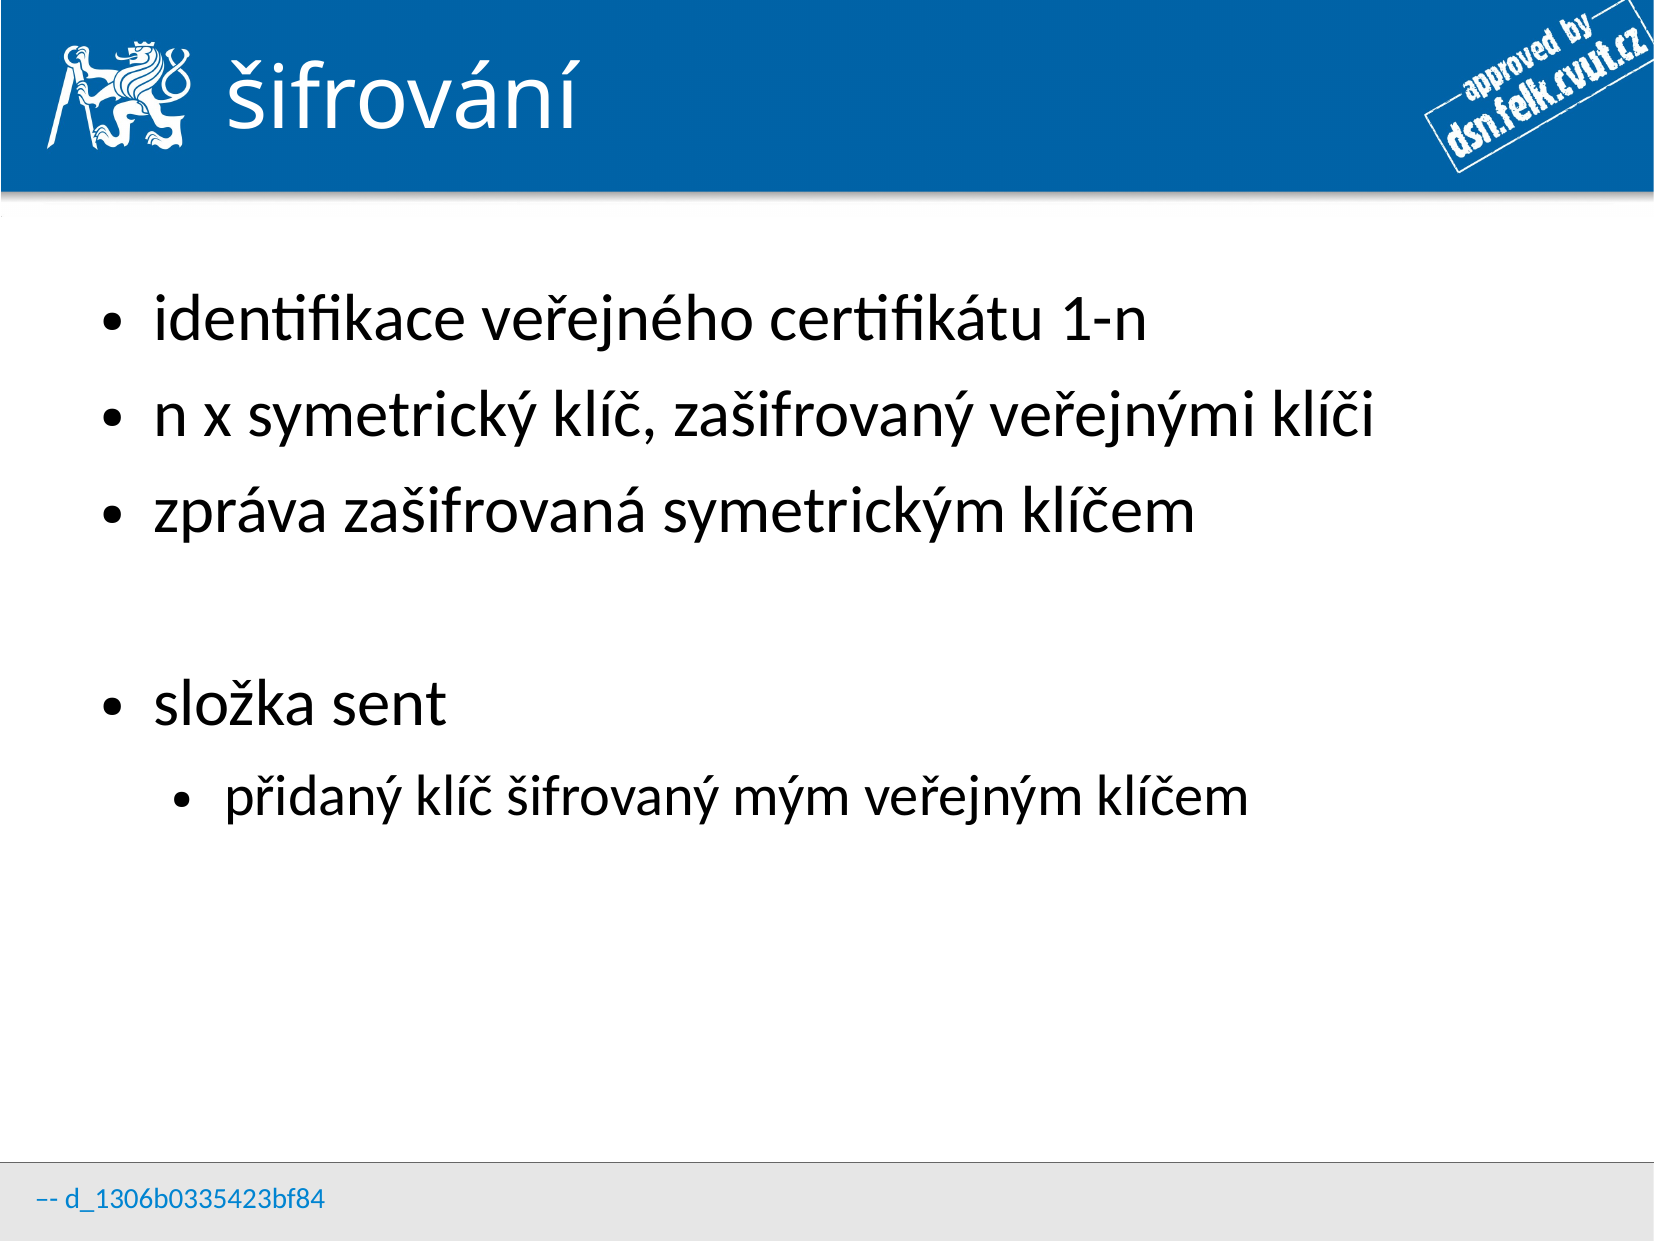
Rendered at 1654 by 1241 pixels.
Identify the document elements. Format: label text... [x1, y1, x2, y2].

list identifikace veřejného certifikátu 1-n n x symetrický klíč, zašifrovaný veřejnými klíči zpráva zašifrovaná symetrickým klíčem složka sent přidaný klíč šifrovaný mým veřejným klíčem [82, 290, 1571, 1010]
picture [1, 0, 1654, 217]
title šifrování [225, 0, 1426, 188]
